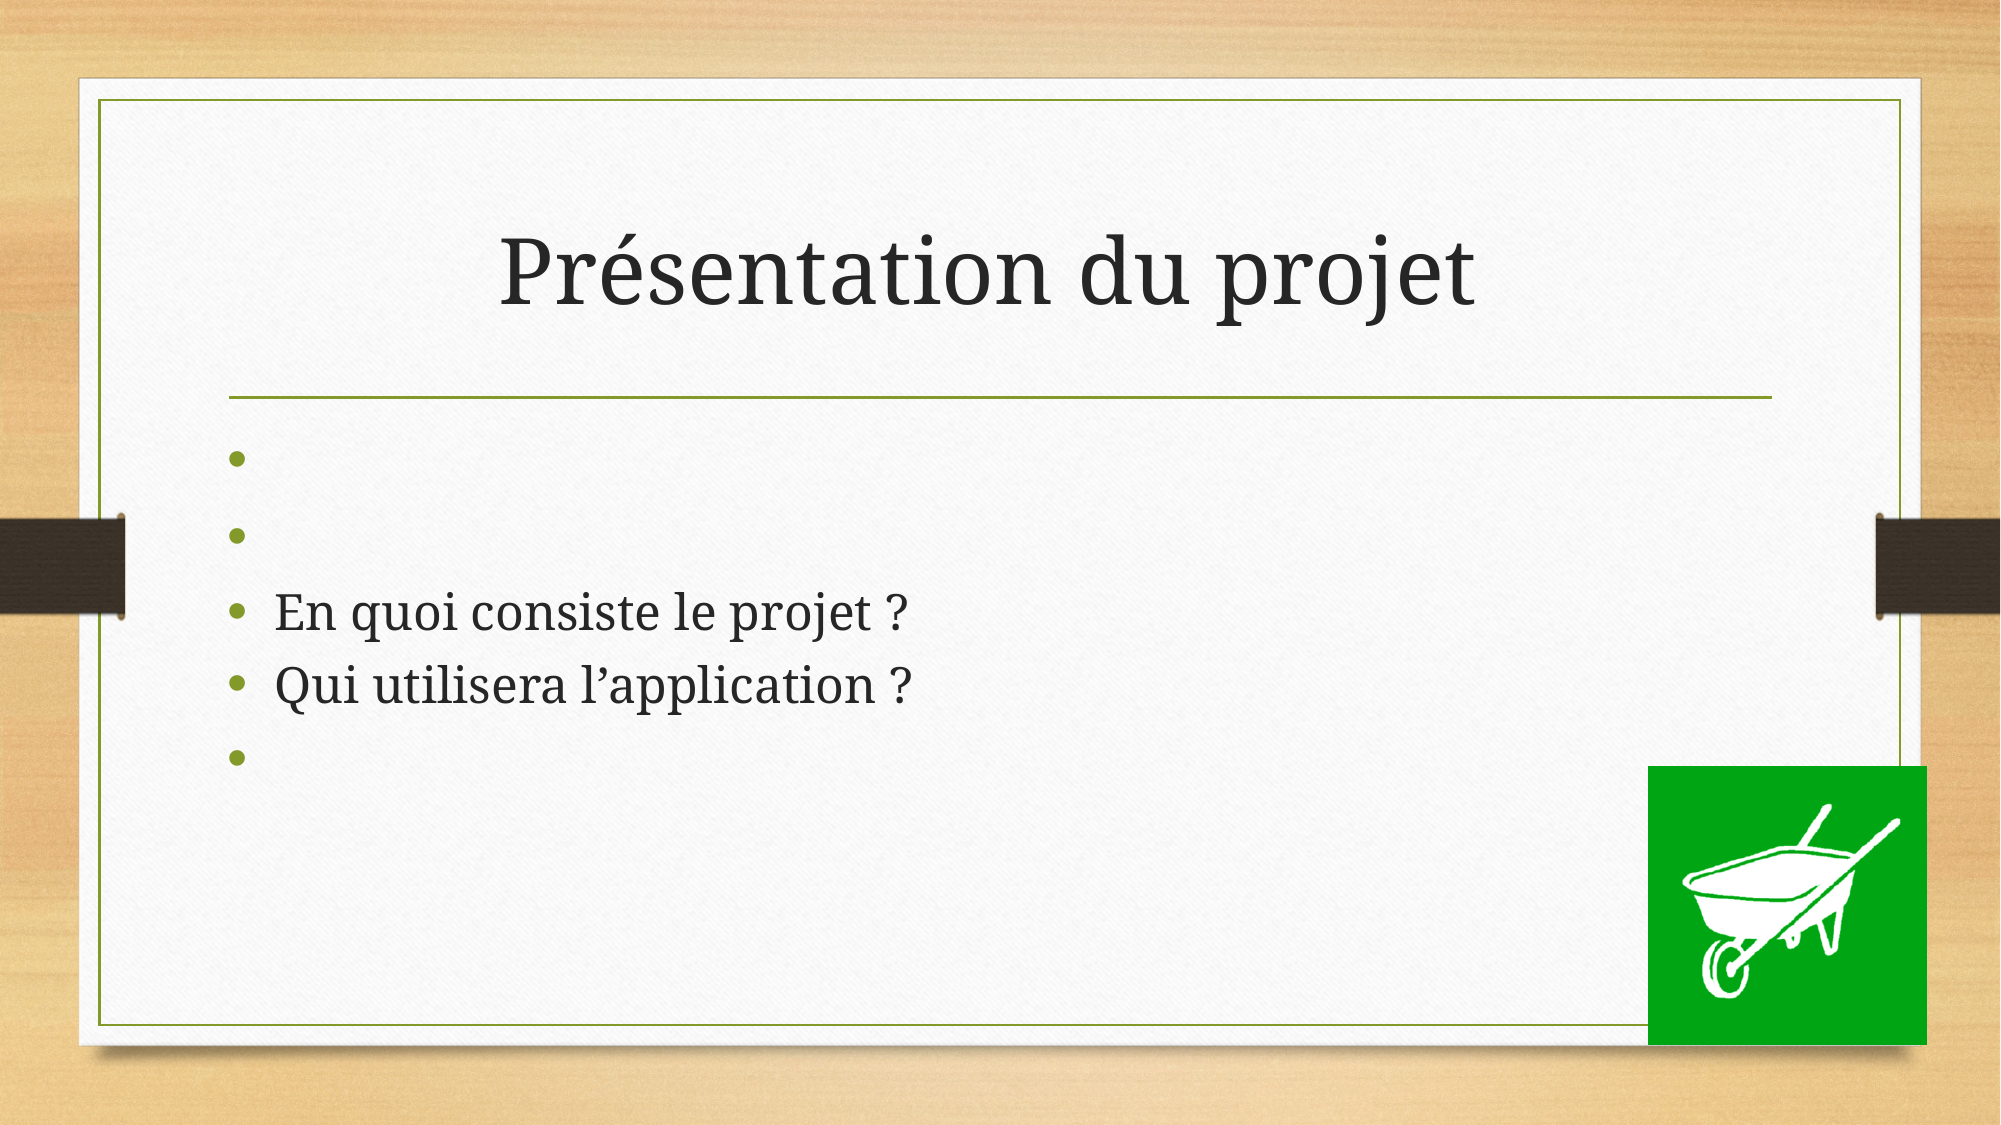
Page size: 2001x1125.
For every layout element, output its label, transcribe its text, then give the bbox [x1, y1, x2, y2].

list En quoi consiste le projet ? Qui utilisera l’application ? [212, 419, 1788, 964]
title Présentation du projet [212, 161, 1788, 376]
picture [1648, 766, 1927, 1045]
